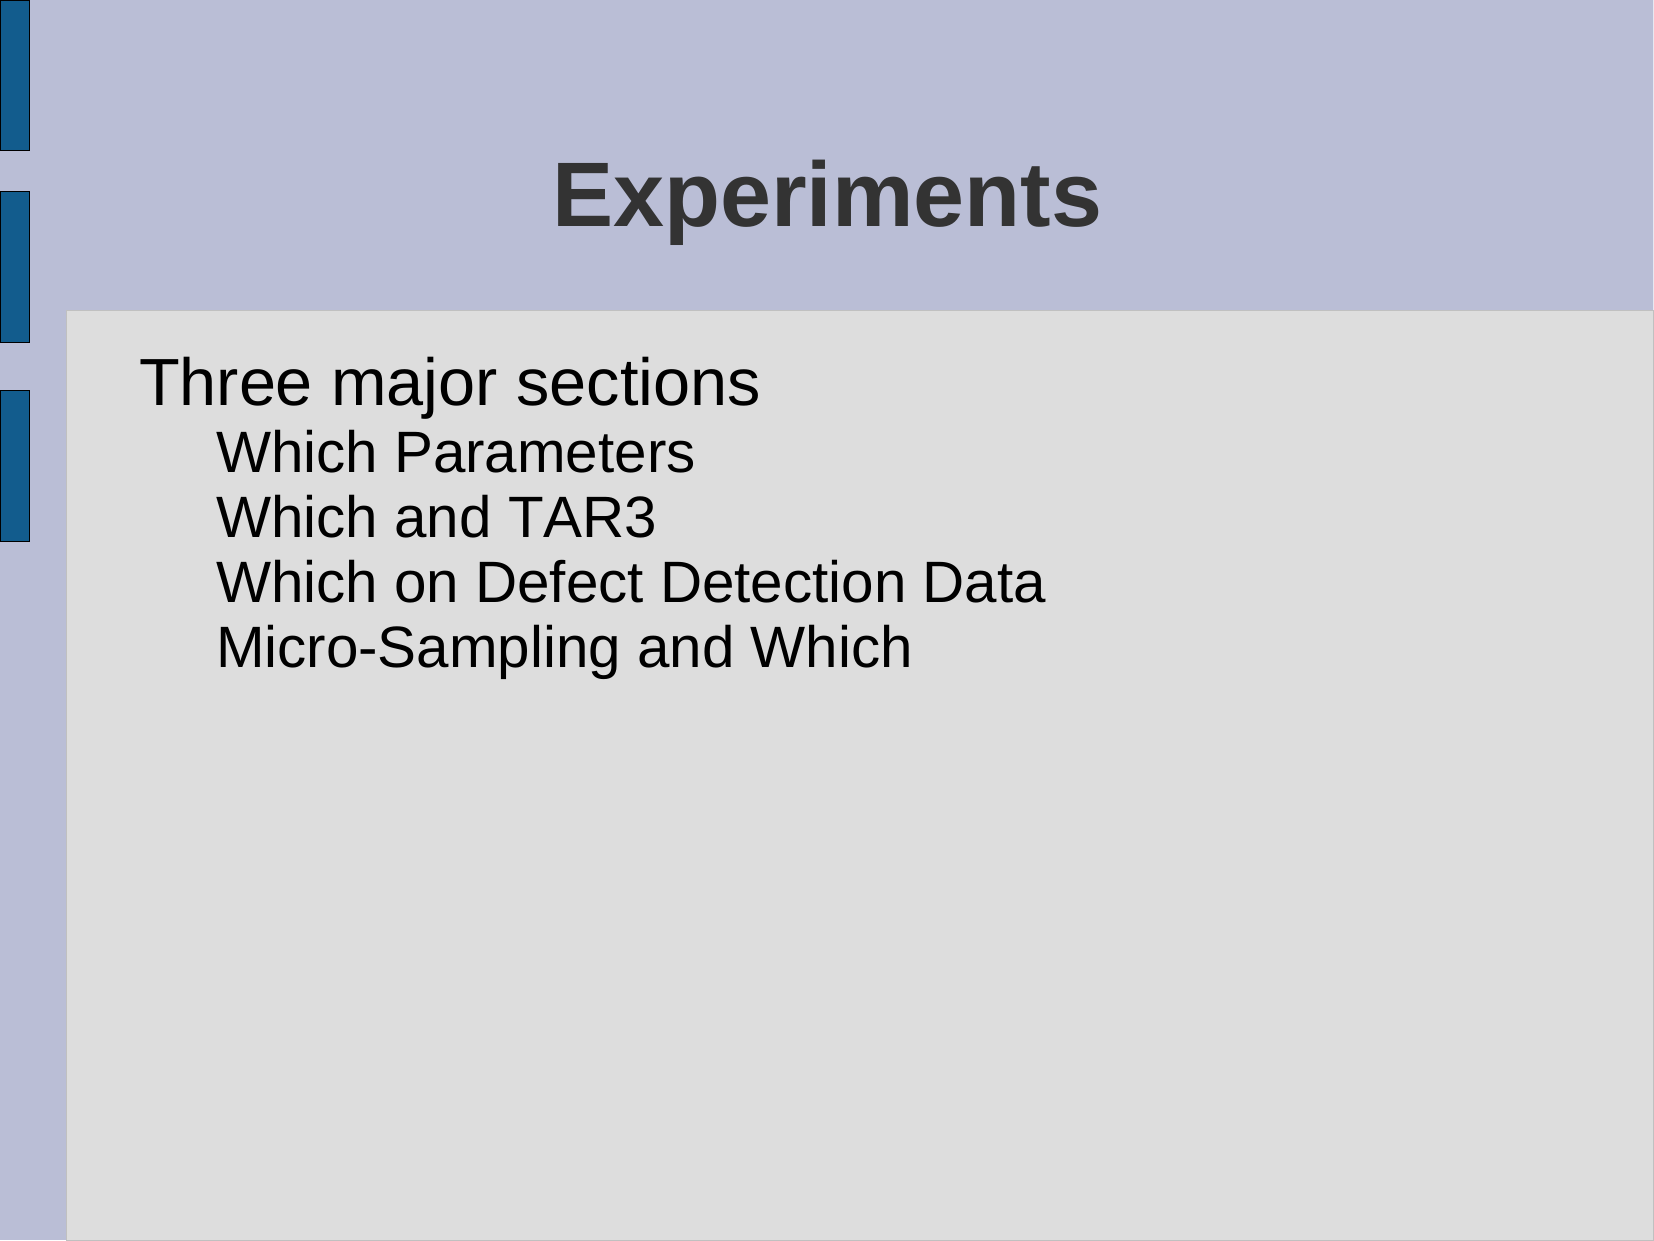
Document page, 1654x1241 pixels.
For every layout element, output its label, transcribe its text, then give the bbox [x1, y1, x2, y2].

list Three major sections Which Parameters Which and TAR3 Which on Defect Detection Data Micro-Sampling and Which [121, 344, 1534, 1127]
title Experiments [121, 91, 1534, 299]
